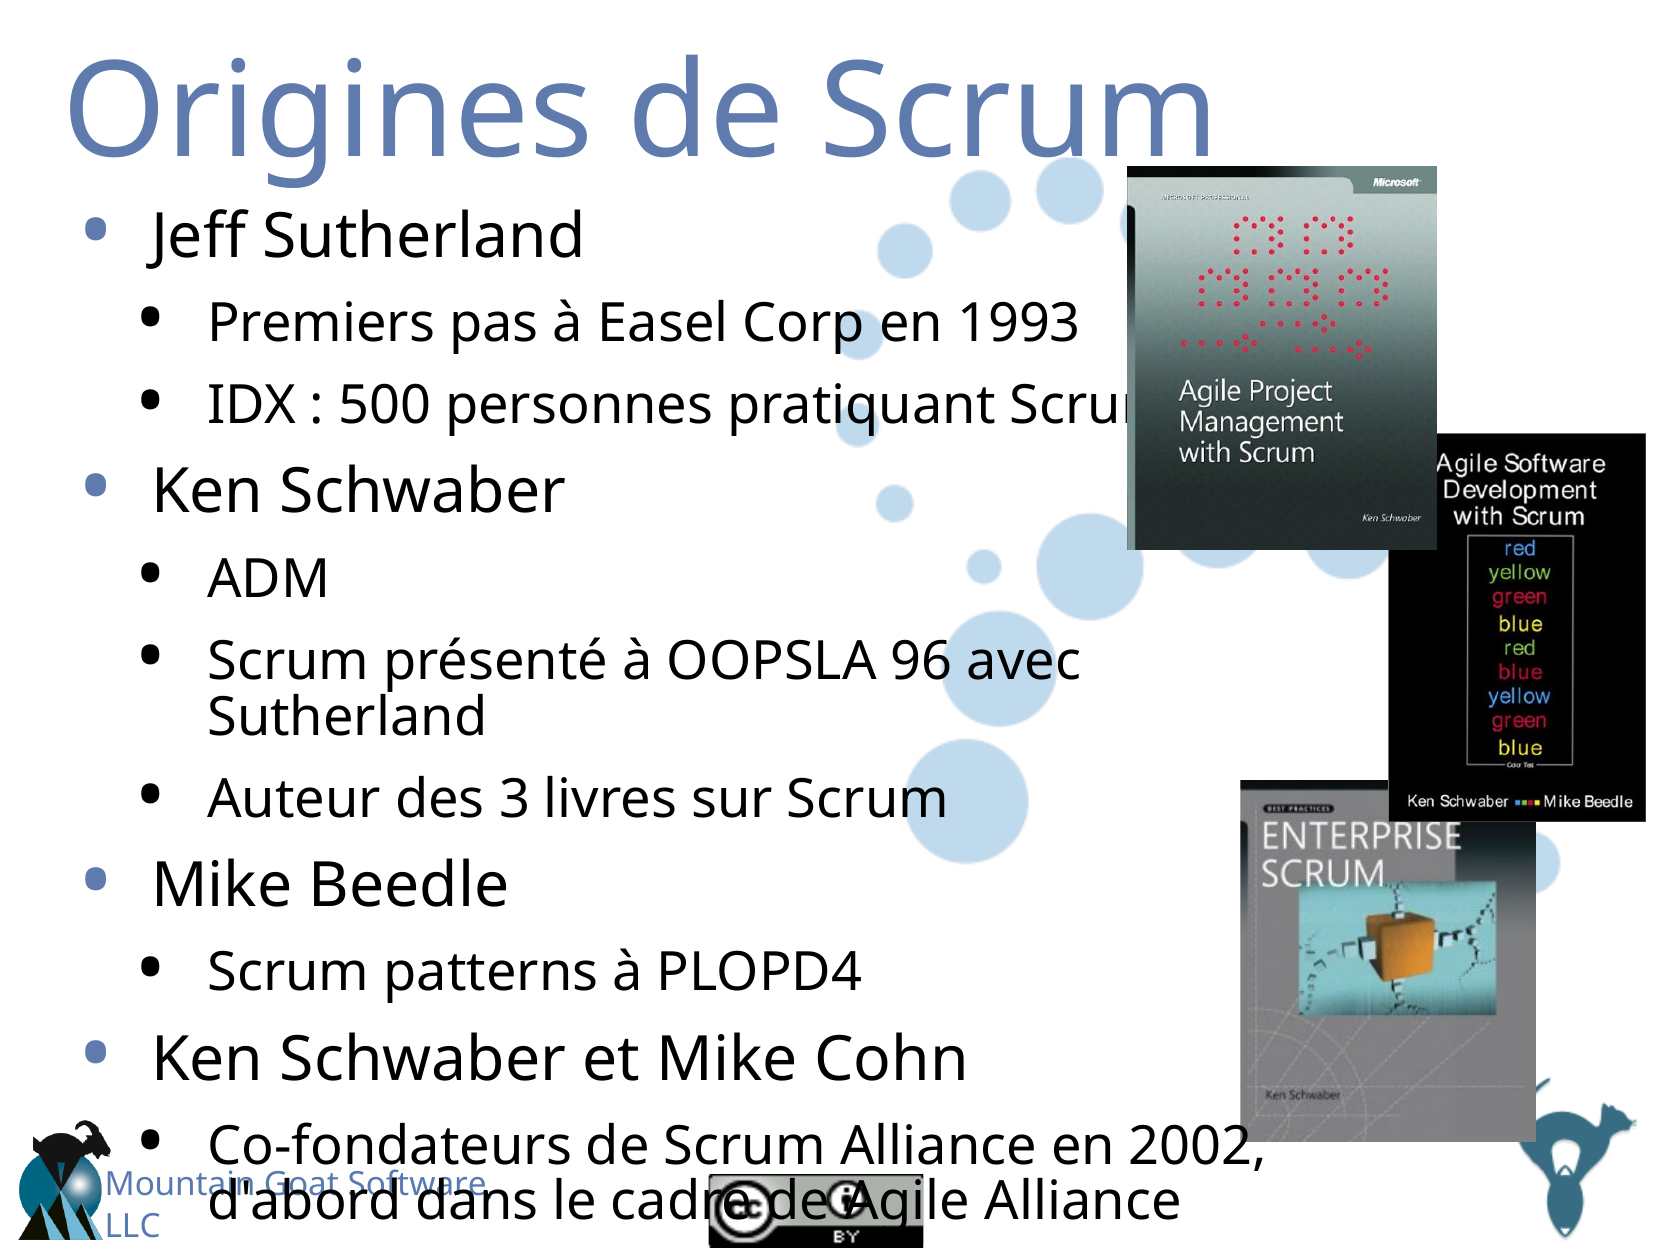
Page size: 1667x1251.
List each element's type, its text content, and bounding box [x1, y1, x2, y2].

list Jeff Sutherland Premiers pas à Easel Corp en 1993 IDX : 500 personnes pratiquant Scrum Ken Schwaber ADM Scrum présenté à OOPSLA 96 avec Sutherland Auteur des 3 livres sur Scrum Mike Beedle Scrum patterns à PLOPD4 Ken Schwaber et Mike Cohn Co-fondateurs de Scrum Alliance en 2002, d'abord dans le cadre de Agile Alliance [31, 199, 1380, 1201]
picture [18, 1120, 111, 1240]
title Origines de Scrum [56, 18, 1609, 194]
picture [835, 166, 1667, 1251]
